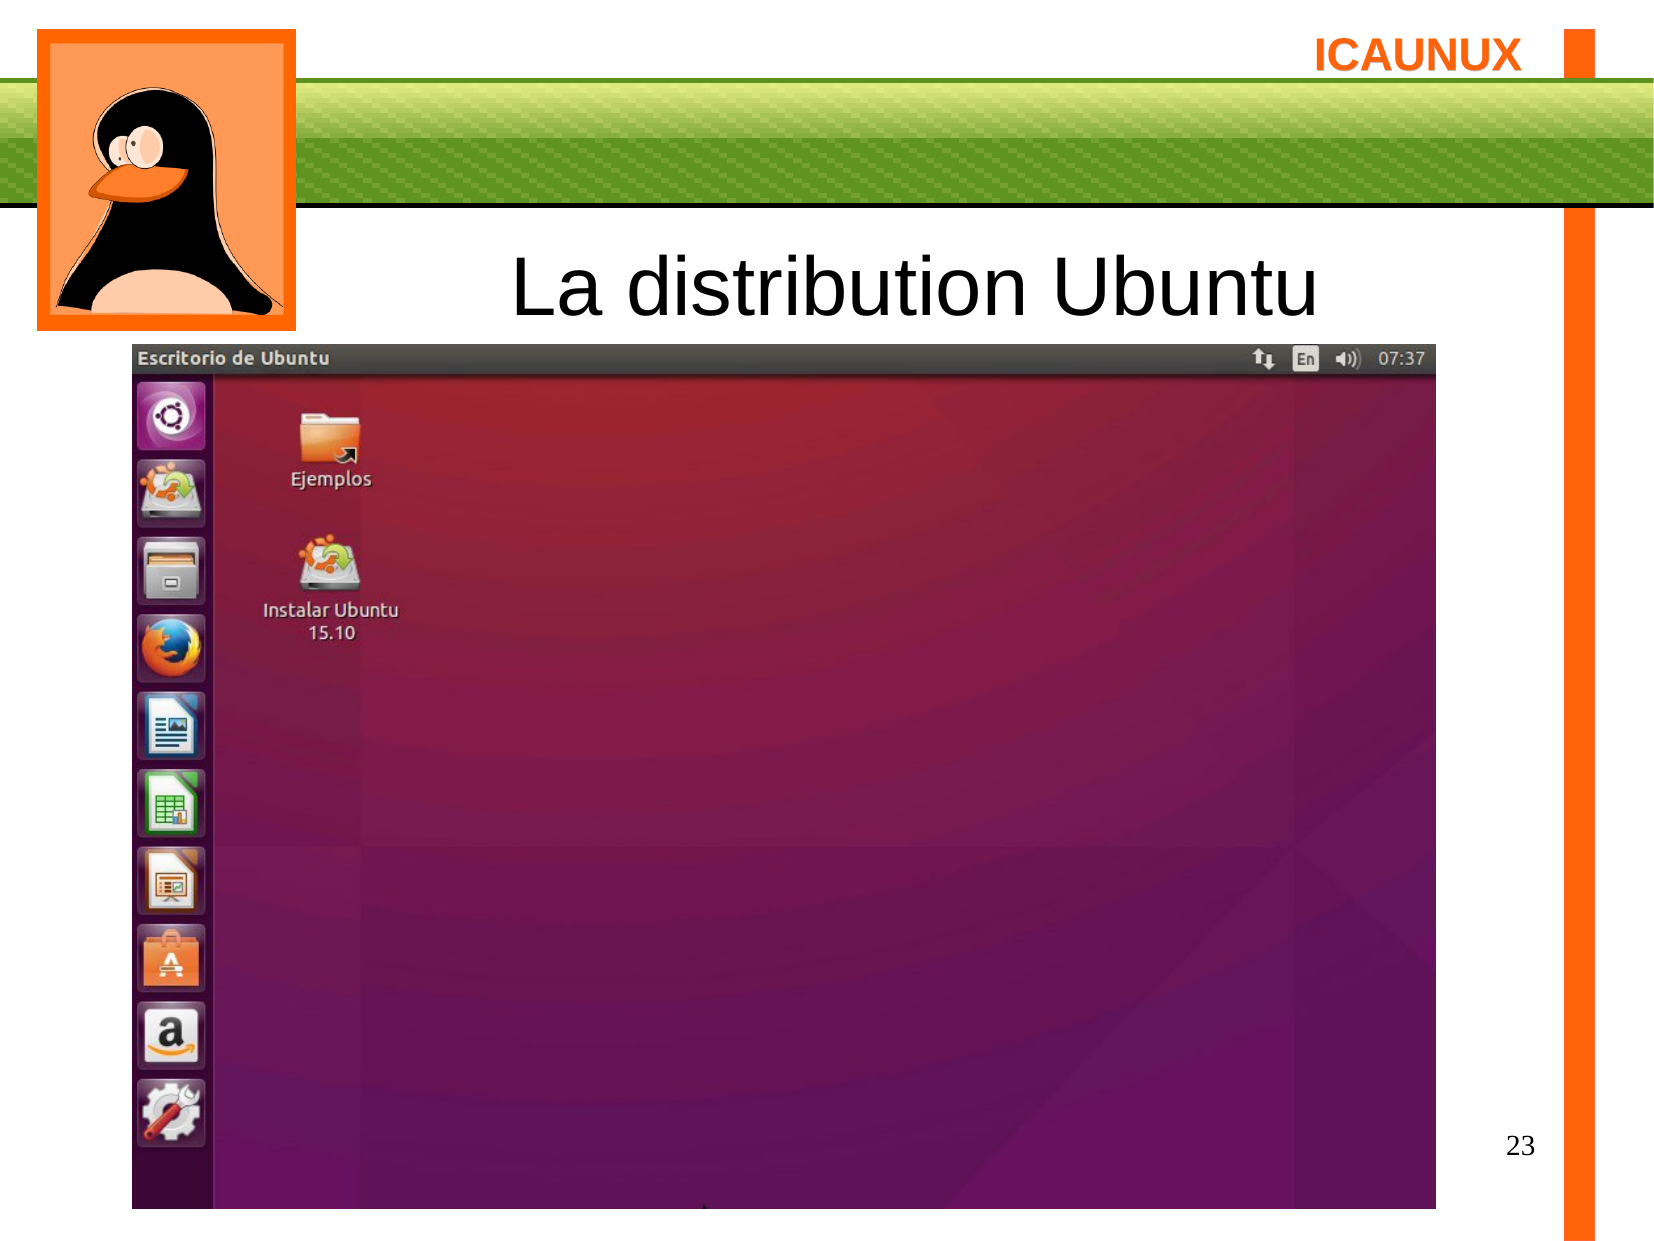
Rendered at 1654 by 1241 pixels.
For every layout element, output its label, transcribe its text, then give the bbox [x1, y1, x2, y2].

title La distribution Ubuntu [324, 198, 1506, 375]
picture [0, 29, 1654, 331]
picture [132, 344, 1436, 1209]
